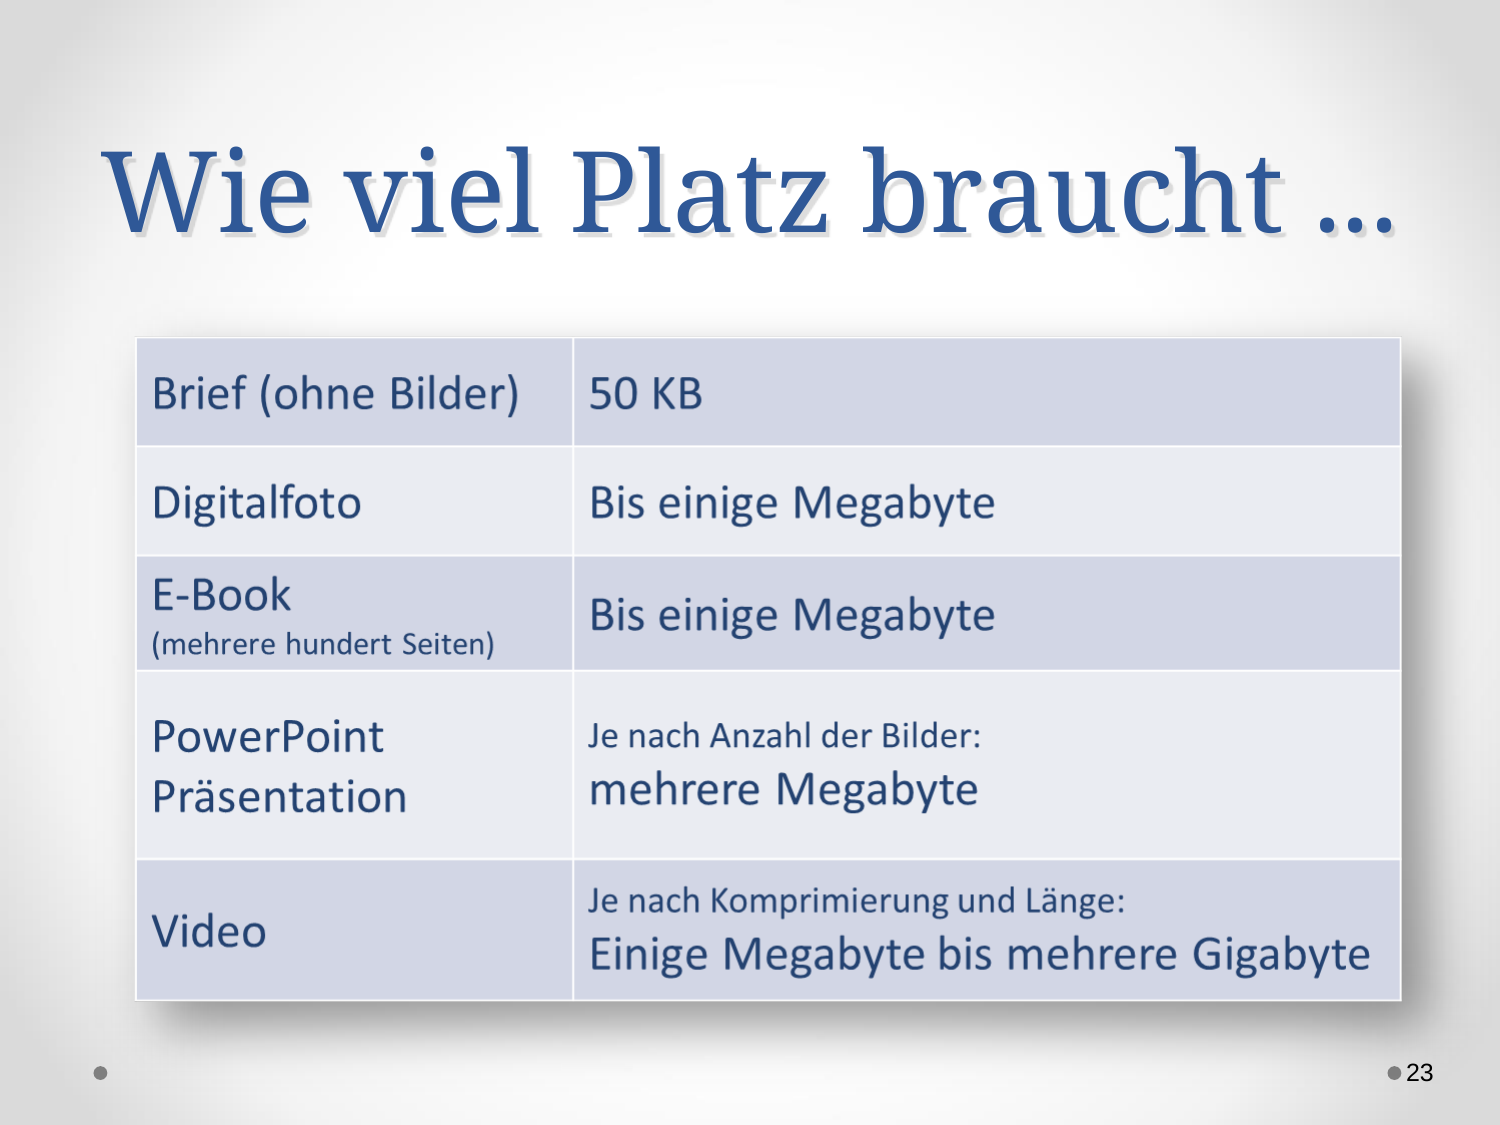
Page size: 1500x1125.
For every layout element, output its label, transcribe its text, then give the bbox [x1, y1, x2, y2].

title Wie viel Platz braucht ... [75, 126, 1426, 263]
picture [0, 0, 1500, 1125]
